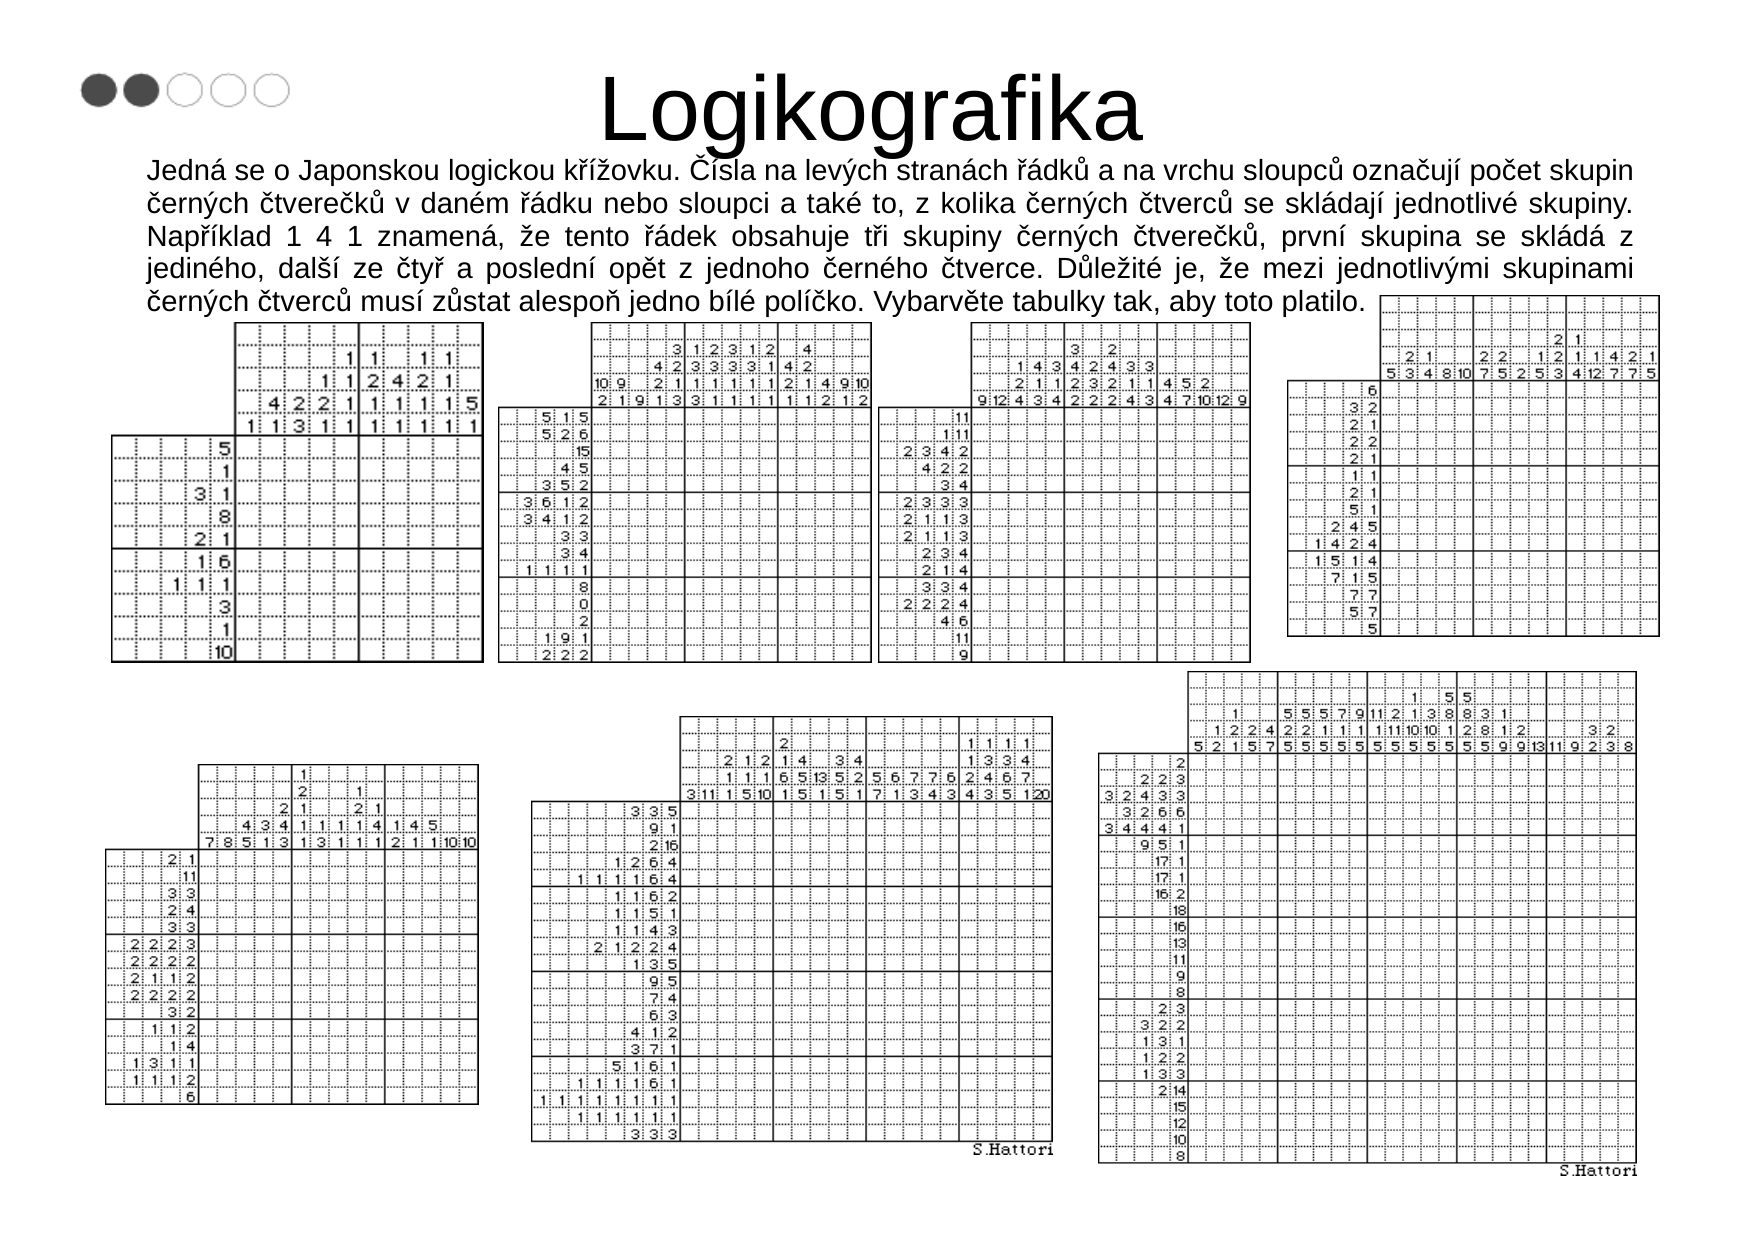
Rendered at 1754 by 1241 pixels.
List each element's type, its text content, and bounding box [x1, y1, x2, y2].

picture [531, 716, 1053, 1155]
picture [878, 322, 1251, 663]
picture [1098, 671, 1637, 1176]
picture [105, 764, 479, 1105]
subtitle Jedná se o Japonskou logickou křížovku. Čísla na levých stranách řádků a na vrchu sloupců označují počet skupin černých čtverečků v daném řádku nebo sloupci a také to, z kolika černých čtverců se skládají jednotlivé skupiny. Například 1 4 1 znamená, že tento řádek obsahuje tři skupiny černých čtverečků, první skupina se skládá z jediného, další ze čtyř a poslední opět z jednoho černého čtverce. Důležité je, že mezi jednotlivými skupinami černých čtverců musí zůstat alespoň jedno bílé políčko. Vybarvěte tabulky tak, aby toto platilo. [146, 154, 1637, 318]
picture [74, 67, 293, 113]
title Logikografika [135, 51, 1608, 166]
picture [1287, 295, 1660, 637]
picture [111, 322, 484, 663]
picture [498, 322, 872, 663]
